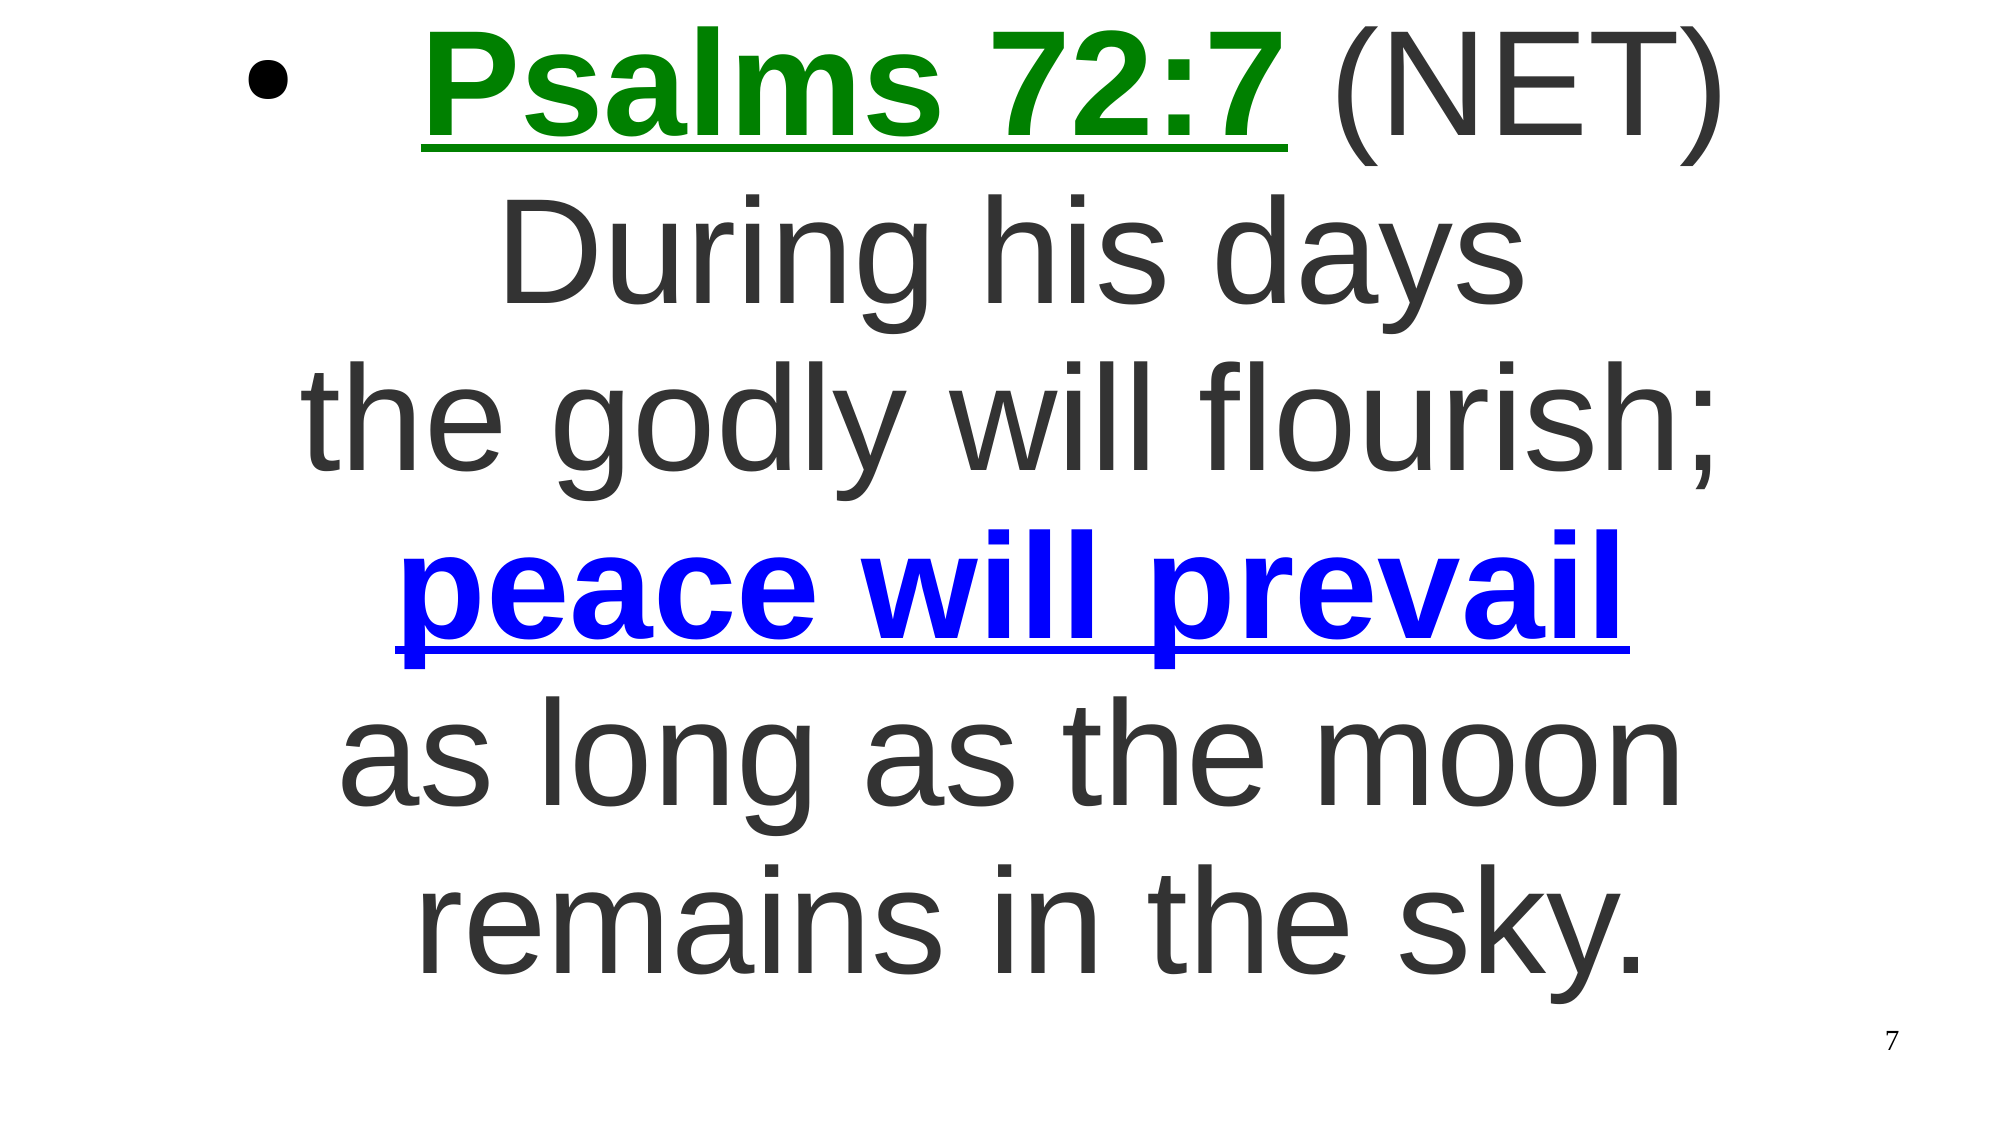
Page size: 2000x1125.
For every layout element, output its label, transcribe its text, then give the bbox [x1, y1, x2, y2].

list Psalms 72:7 (NET) During his days the godly will flourish; peace will prevail as long as the moon remains in the sky. [0, 0, 1996, 1123]
